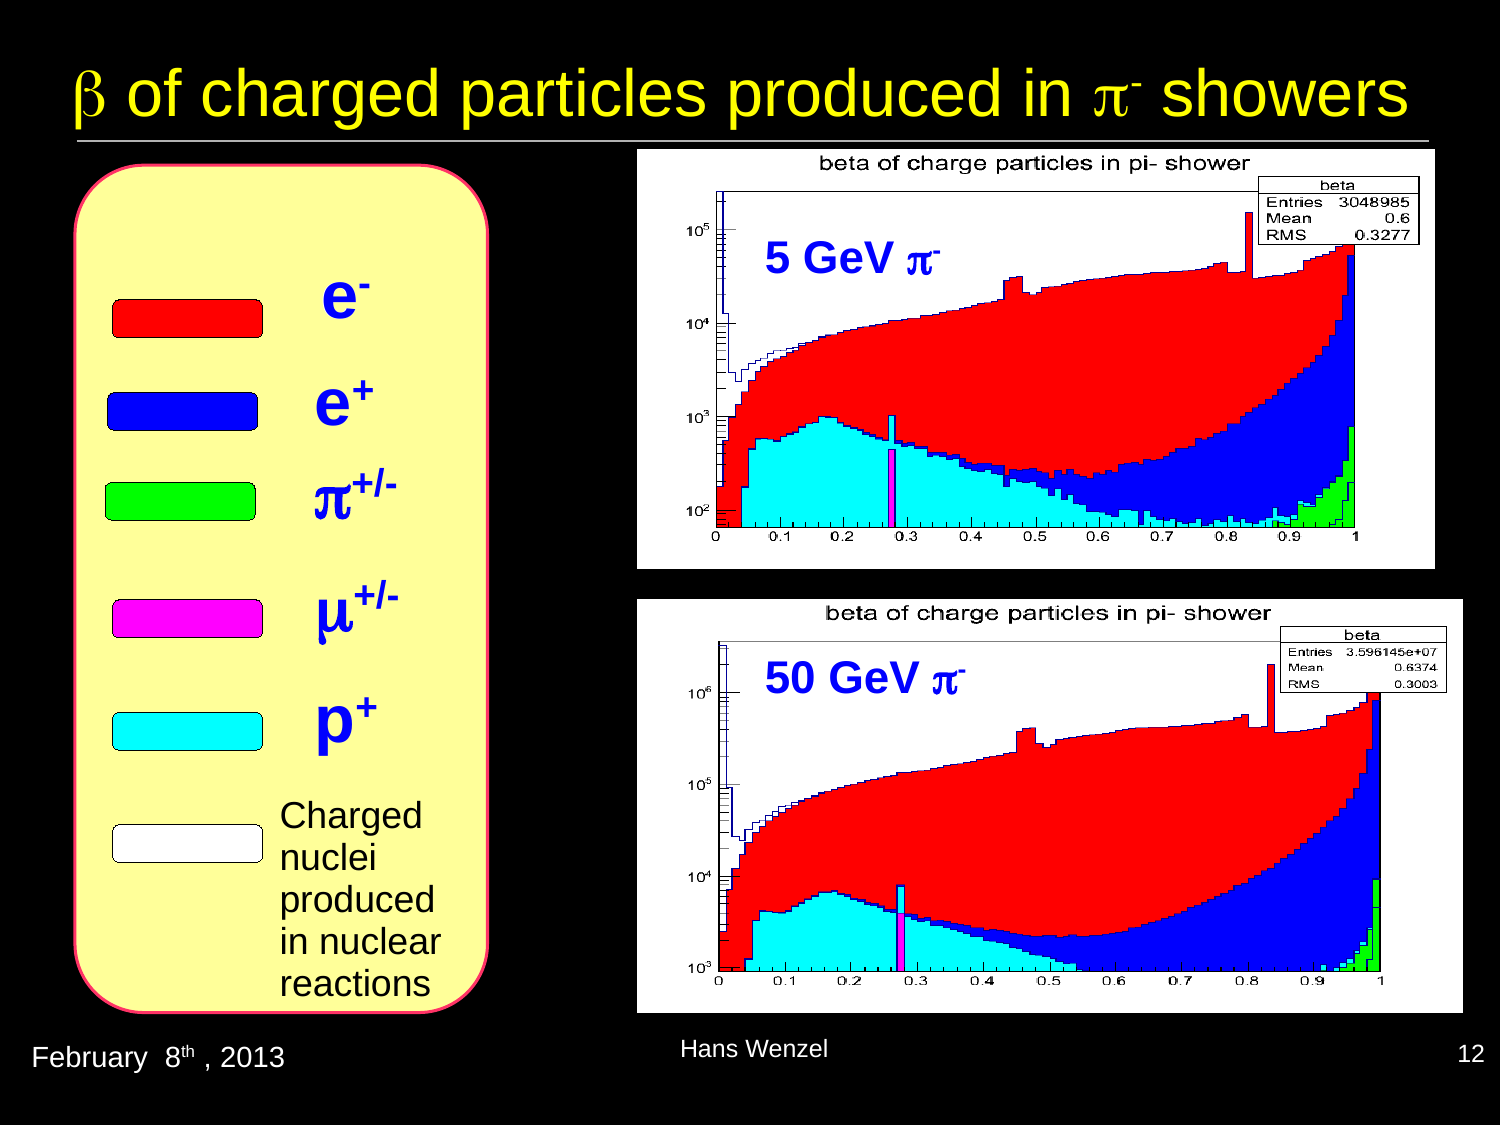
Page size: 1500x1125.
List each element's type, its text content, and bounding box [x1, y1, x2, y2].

text_box [74, 165, 488, 1013]
text_box m+/- [300, 562, 451, 665]
text_box p+ [300, 675, 402, 768]
text_box 50 GeV p- [750, 644, 986, 720]
picture [637, 149, 1435, 569]
picture [637, 599, 1463, 1013]
text_box e+ [300, 357, 402, 450]
text_box Charged nuclei produced in nuclear reactions [264, 787, 461, 1013]
text_box p+/- [300, 450, 451, 553]
text_box 5 GeV p- [750, 224, 960, 300]
title b of charged particles produced in p- showers [0, 0, 1500, 188]
text_box e- [306, 251, 408, 344]
